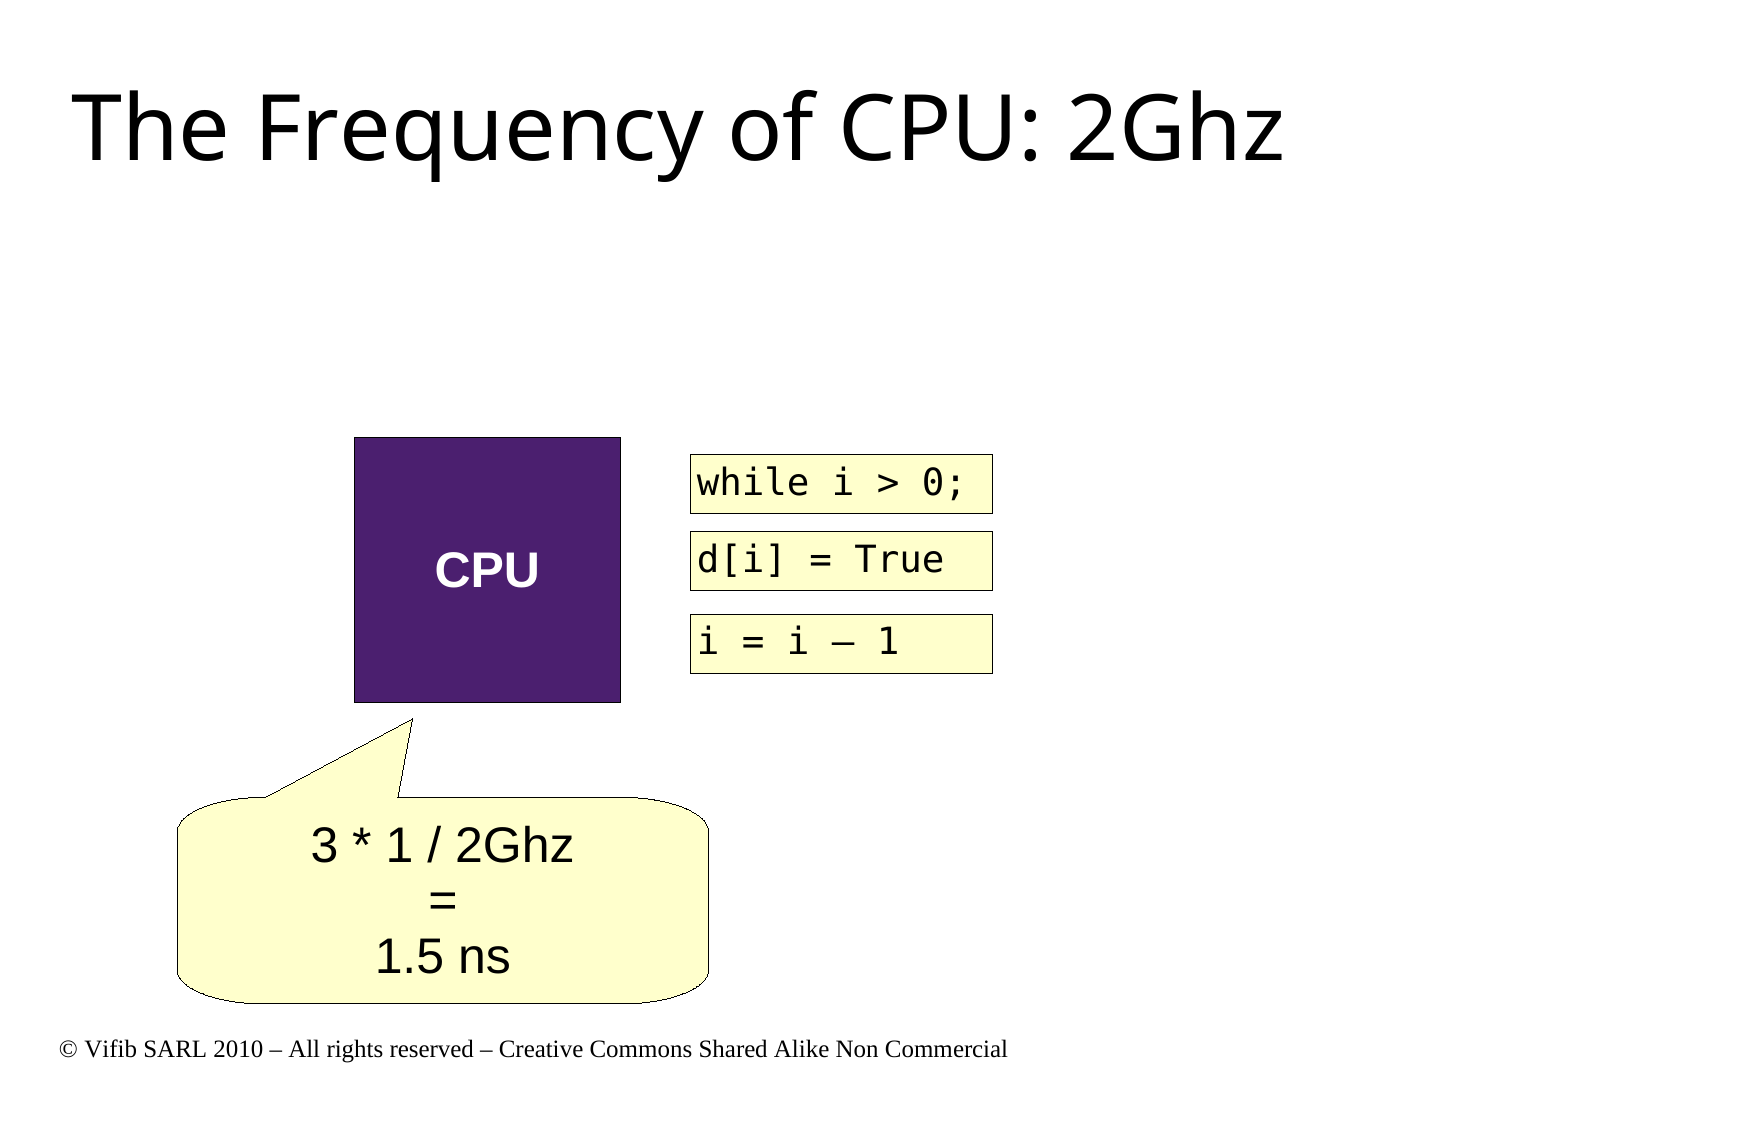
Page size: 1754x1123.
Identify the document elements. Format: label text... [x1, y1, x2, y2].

text_box while i > 0; [690, 454, 993, 514]
text_box CPU [354, 437, 621, 703]
text_box 3 * 1 / 2Ghz = 1.5 ns [177, 718, 709, 1004]
text_box d[i] = True [690, 531, 993, 591]
title The Frequency of CPU: 2Ghz [71, 63, 1707, 187]
text_box i = i – 1 [690, 614, 993, 674]
